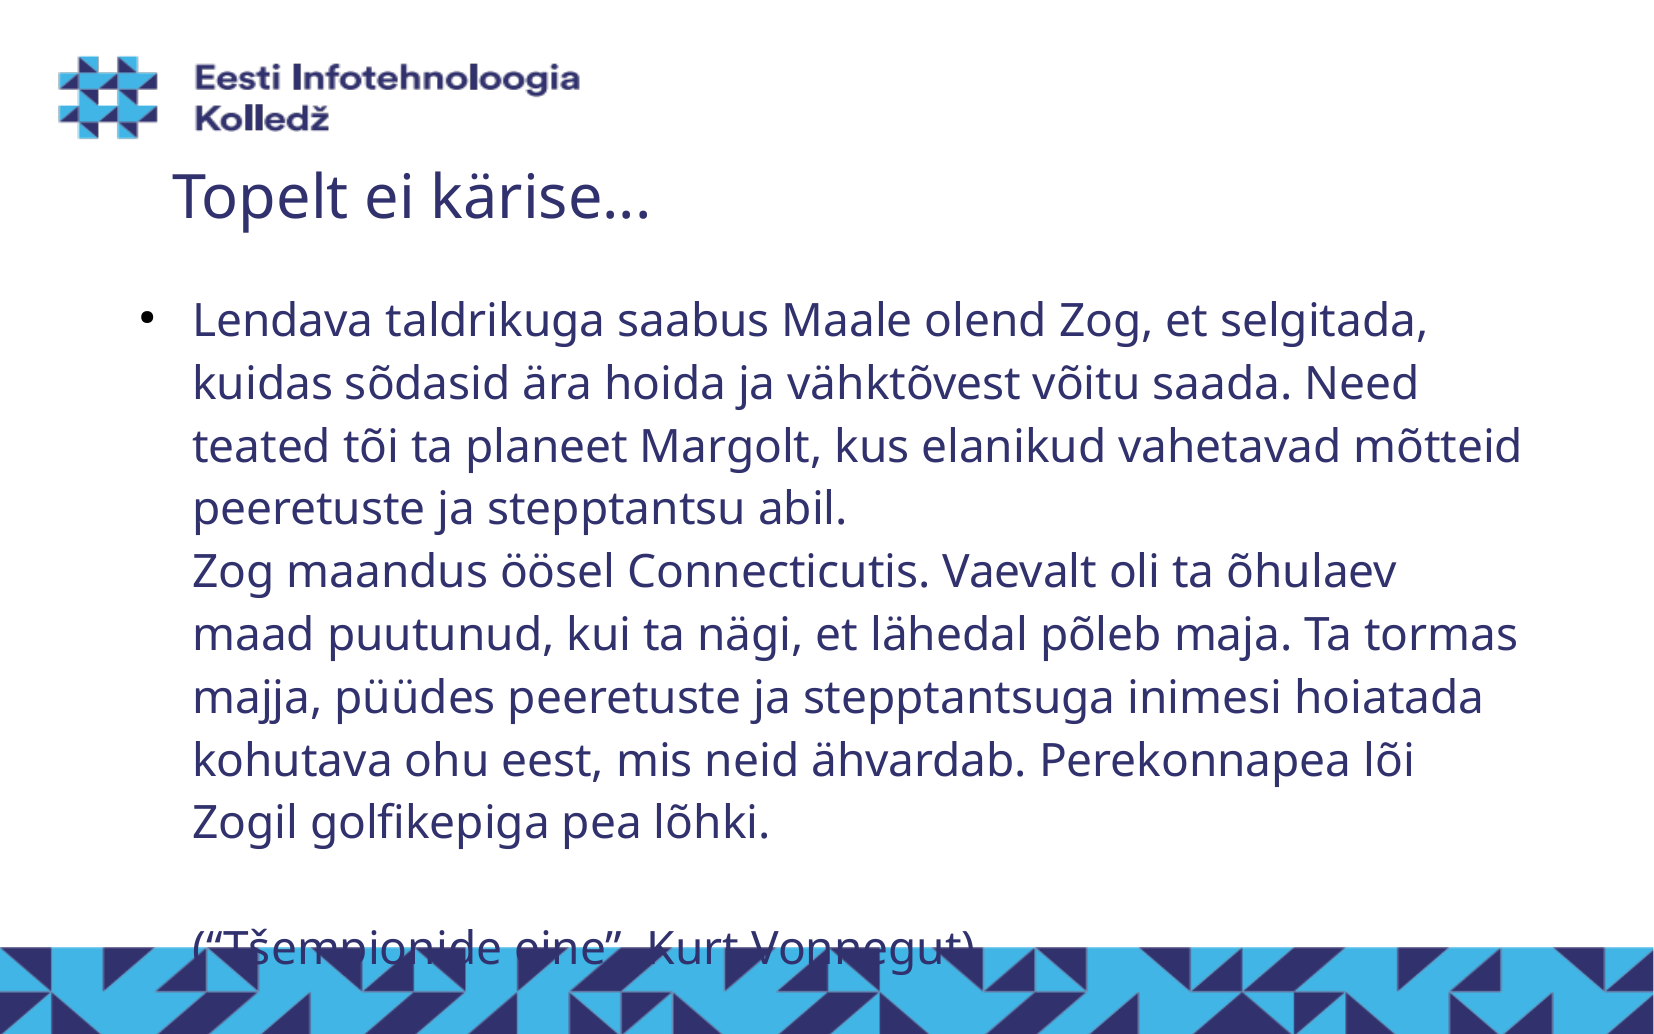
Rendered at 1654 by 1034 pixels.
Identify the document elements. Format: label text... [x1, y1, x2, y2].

list Lendava taldrikuga saabus Maale olend Zog, et selgitada, kuidas sõdasid ära hoida ja vähktõvest võitu saada. Need teated tõi ta planeet Margolt, kus elanikud vahetavad mõtteid peeretuste ja stepptantsu abil. Zog maandus öösel Connecticutis. Vaevalt oli ta õhulaev maad puutunud, kui ta nägi, et lähedal põleb maja. Ta tormas majja, püüdes peeretuste ja stepptantsuga inimesi hoiatada kohutava ohu eest, mis neid ähvardab. Perekonnapea lõi Zogil golfikepiga pea lõhki. (“Tšempionide eine”, Kurt Vonnegut) [121, 287, 1532, 1016]
title Topelt ei kärise... [172, 105, 1583, 285]
